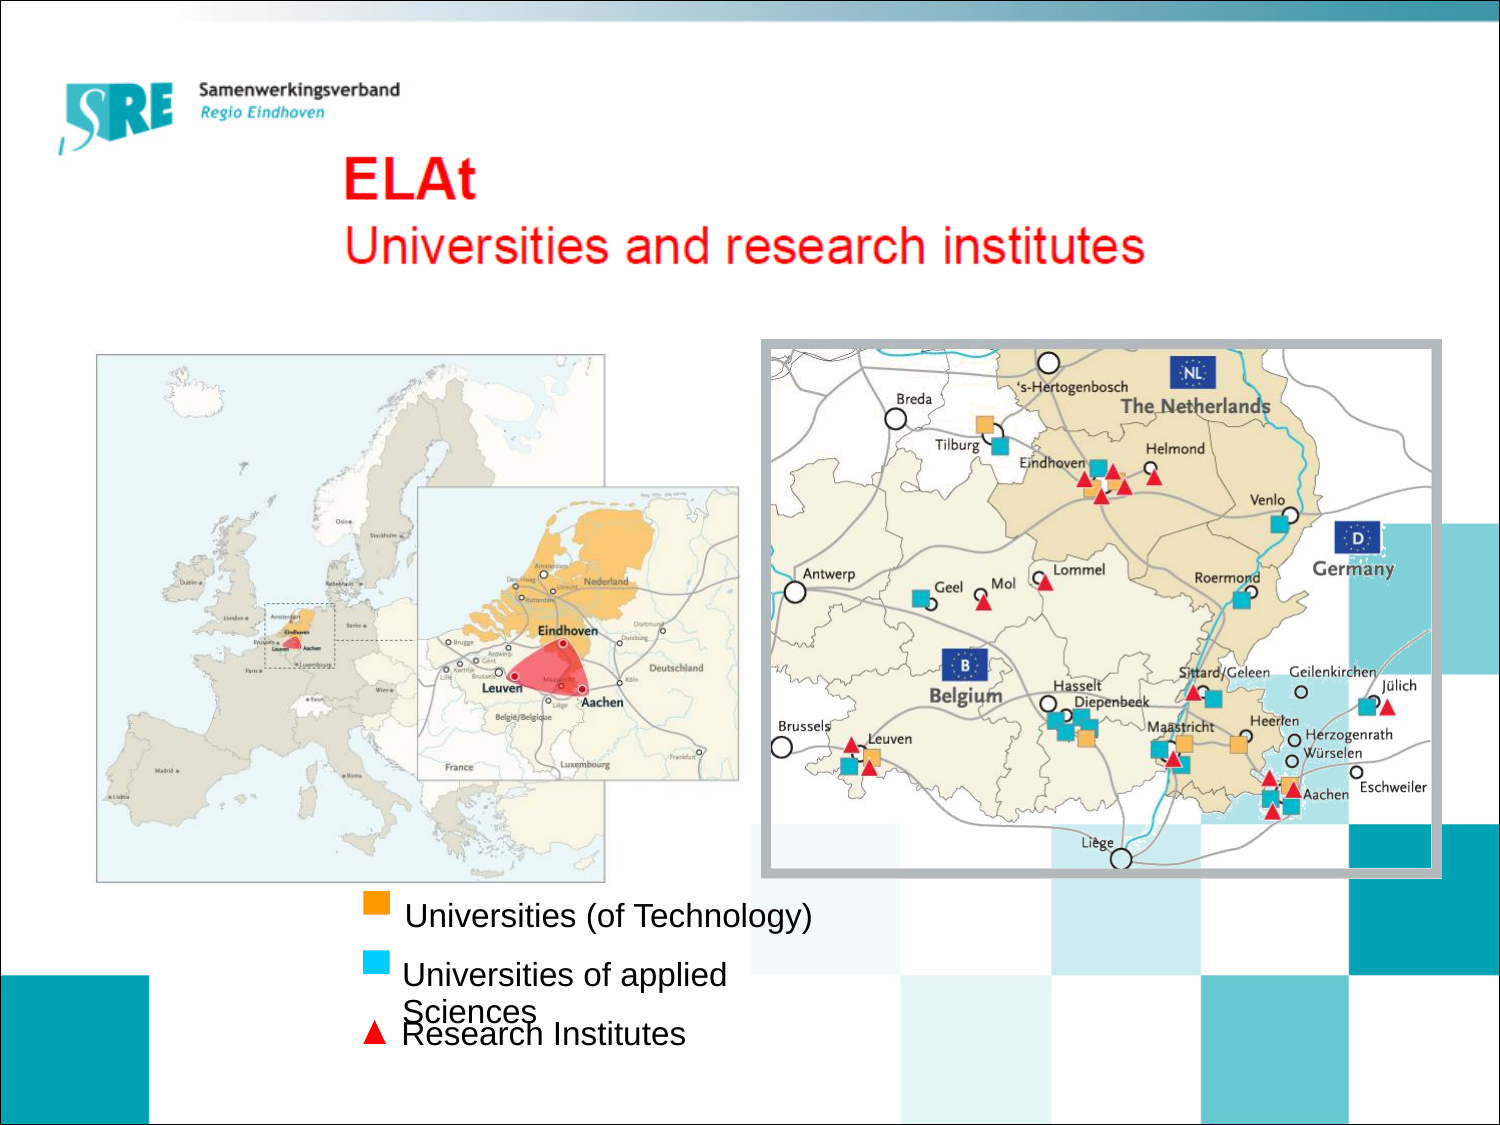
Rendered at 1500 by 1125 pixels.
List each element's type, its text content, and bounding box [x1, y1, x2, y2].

text_box Universities (of Technology) [389, 890, 833, 946]
text_box Research Institutes [386, 1007, 703, 1064]
text_box [363, 1020, 386, 1044]
picture [0, 0, 1500, 1125]
text_box [363, 891, 389, 915]
text_box Universities of applied Sciences [387, 949, 888, 1004]
text_box [363, 950, 387, 974]
